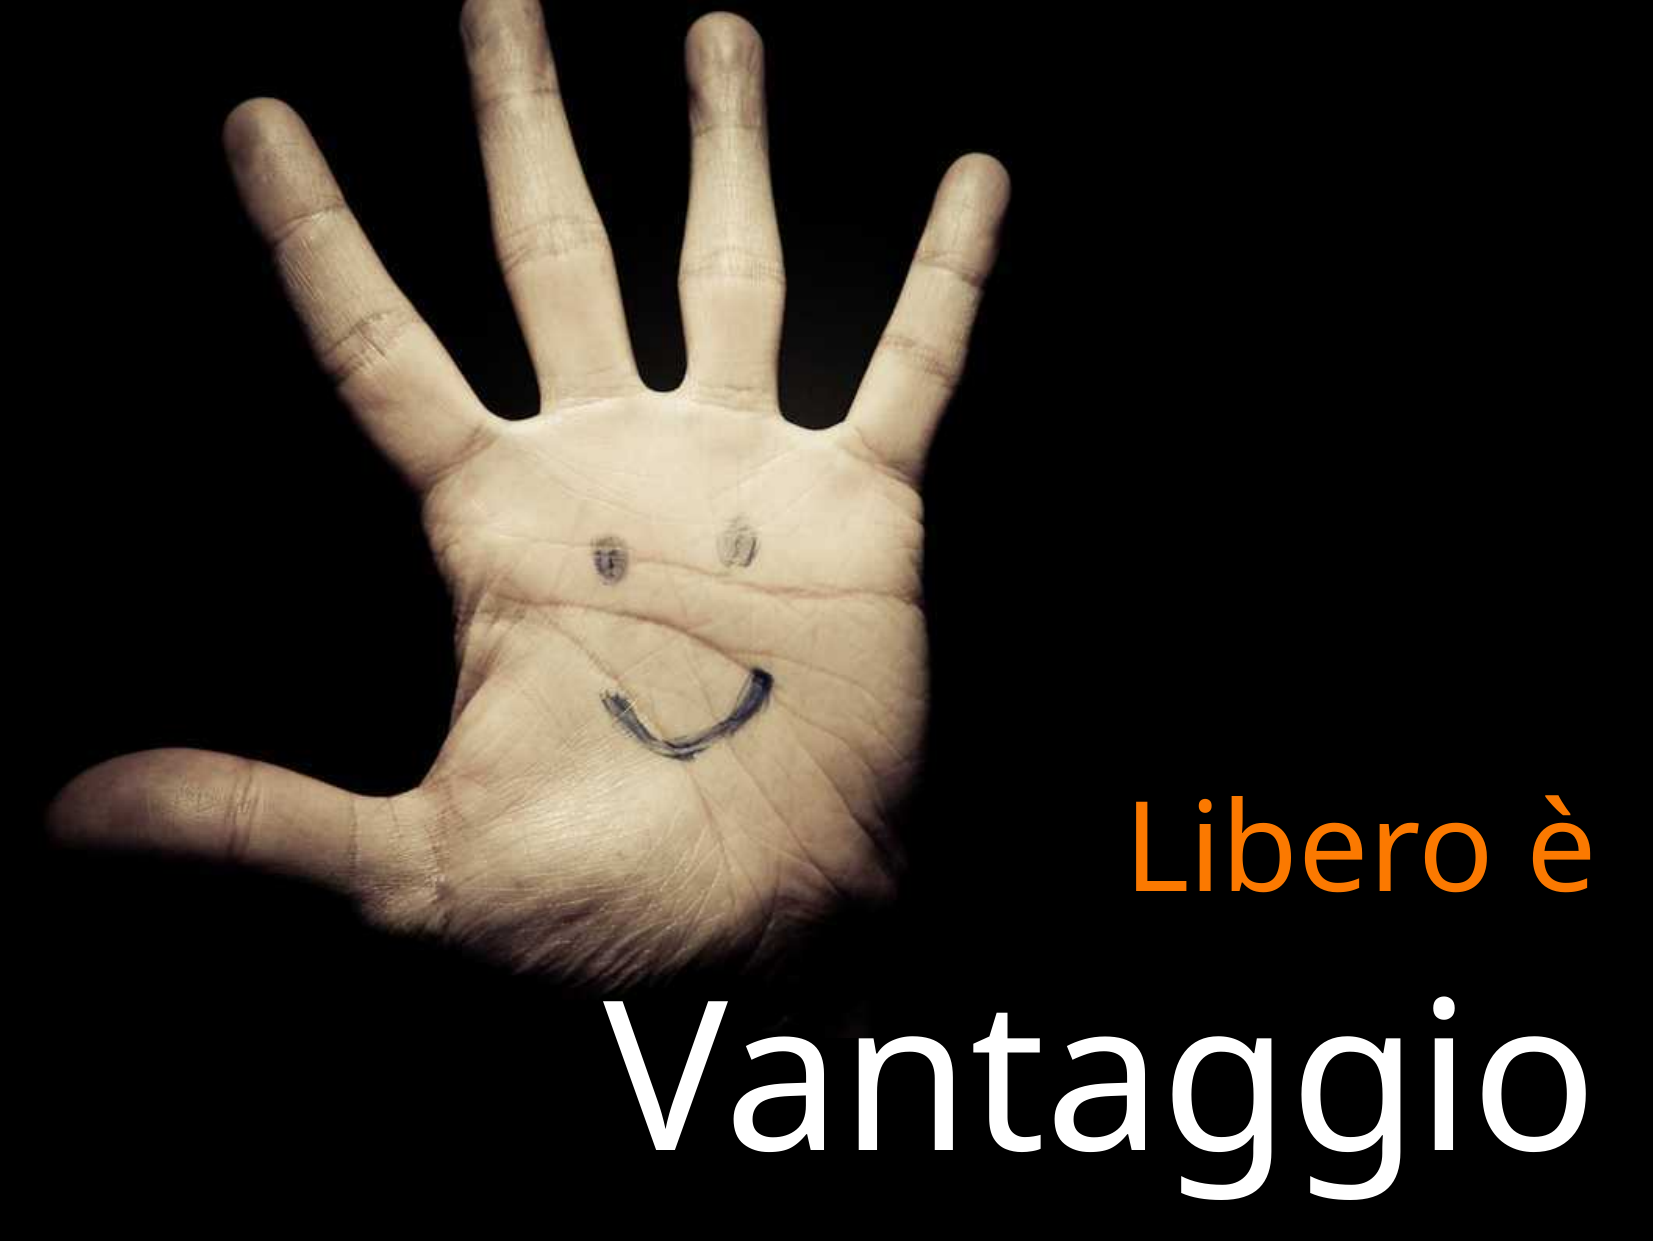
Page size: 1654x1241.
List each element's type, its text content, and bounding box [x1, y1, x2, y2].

text_box Libero è Vantaggioso [525, 749, 1613, 808]
picture [0, 0, 1426, 1038]
